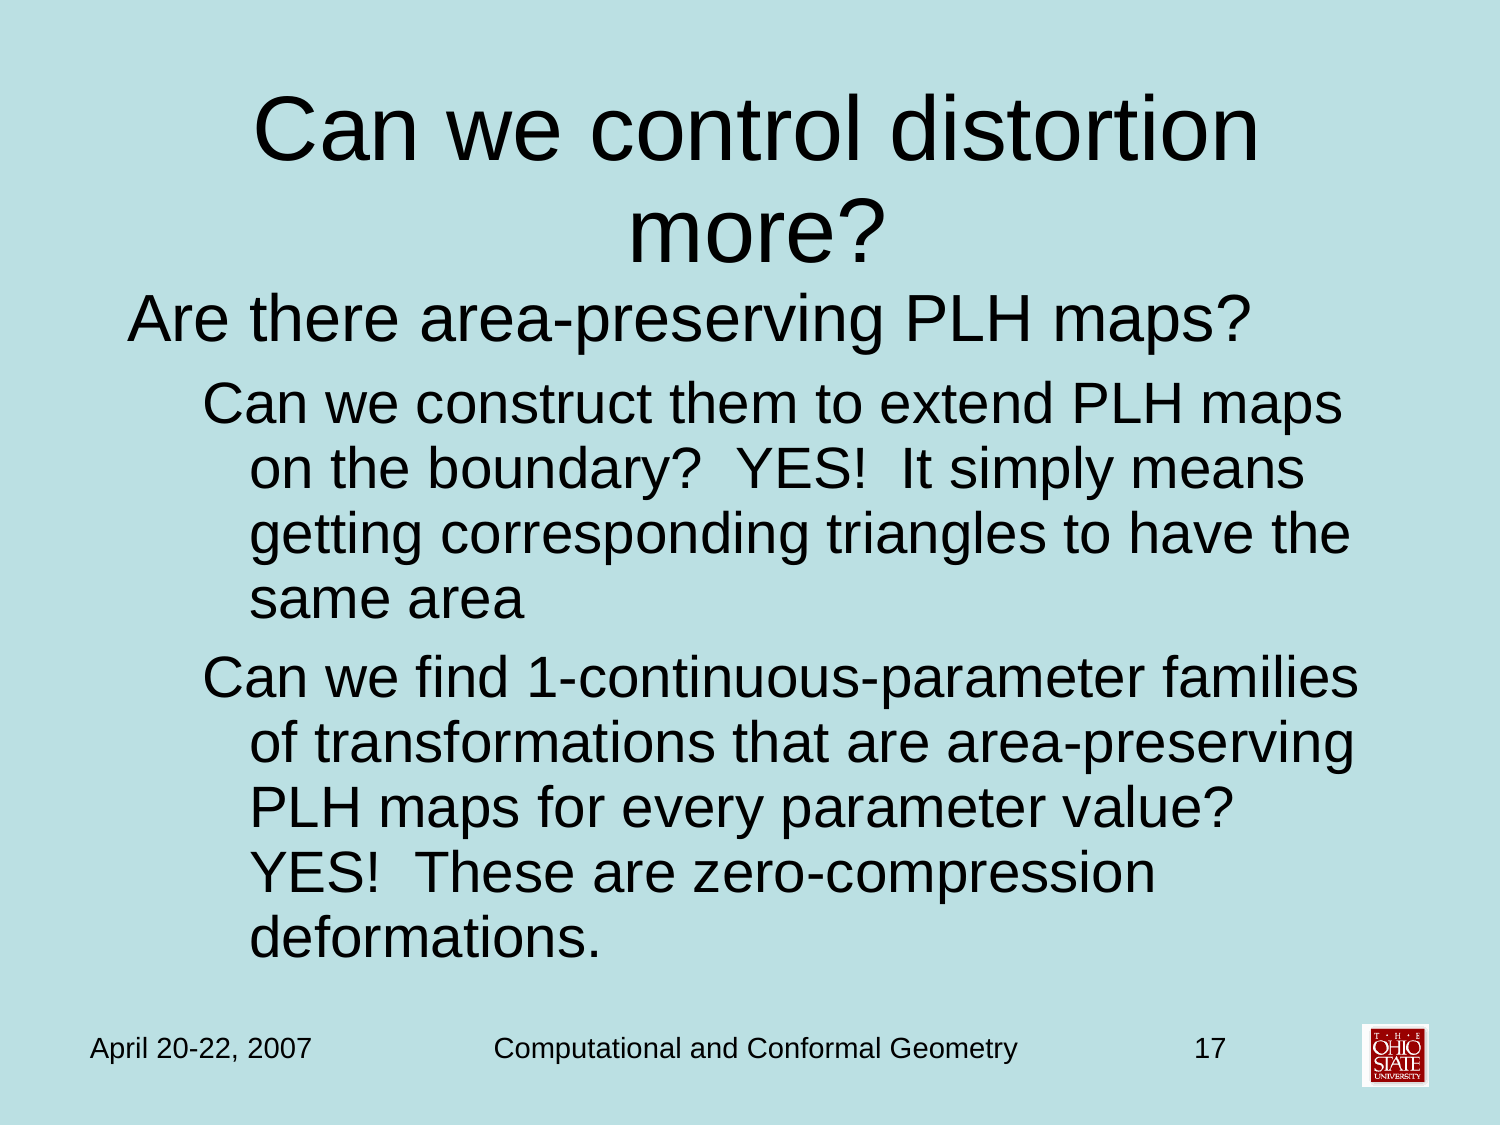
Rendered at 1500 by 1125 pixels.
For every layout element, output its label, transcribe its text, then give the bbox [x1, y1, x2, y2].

picture [1362, 1024, 1429, 1087]
list Are there area-preserving PLH maps? Can we construct them to extend PLH maps on the boundary? YES! It simply means getting corresponding triangles to have the same area Can we find 1-continuous-parameter families of transformations that are area-preserving PLH maps for every parameter value? YES! These are zero-compression deformations. [112, 273, 1388, 1028]
title Can we control distortion more? [120, 62, 1396, 298]
